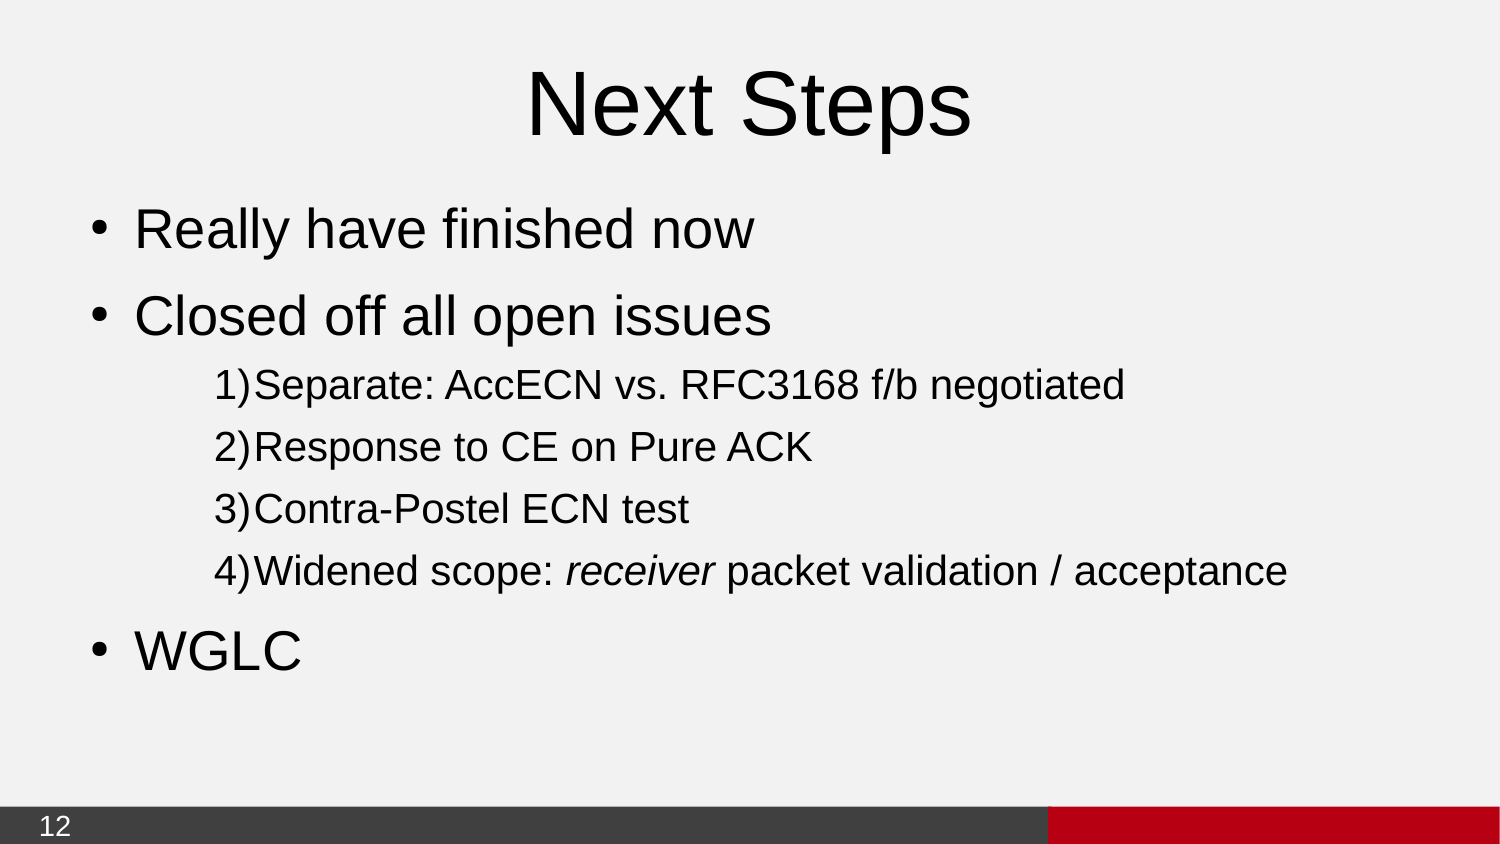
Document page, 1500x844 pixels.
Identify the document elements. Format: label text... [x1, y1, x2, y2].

title Next Steps [75, 33, 1425, 175]
list Really have finished now Closed off all open issues Separate: AccECN vs. RFC3168 f/b negotiated Response to CE on Pure ACK Contra-Postel ECN test Widened scope: receiver packet validation / acceptance WGLC [75, 197, 1425, 687]
